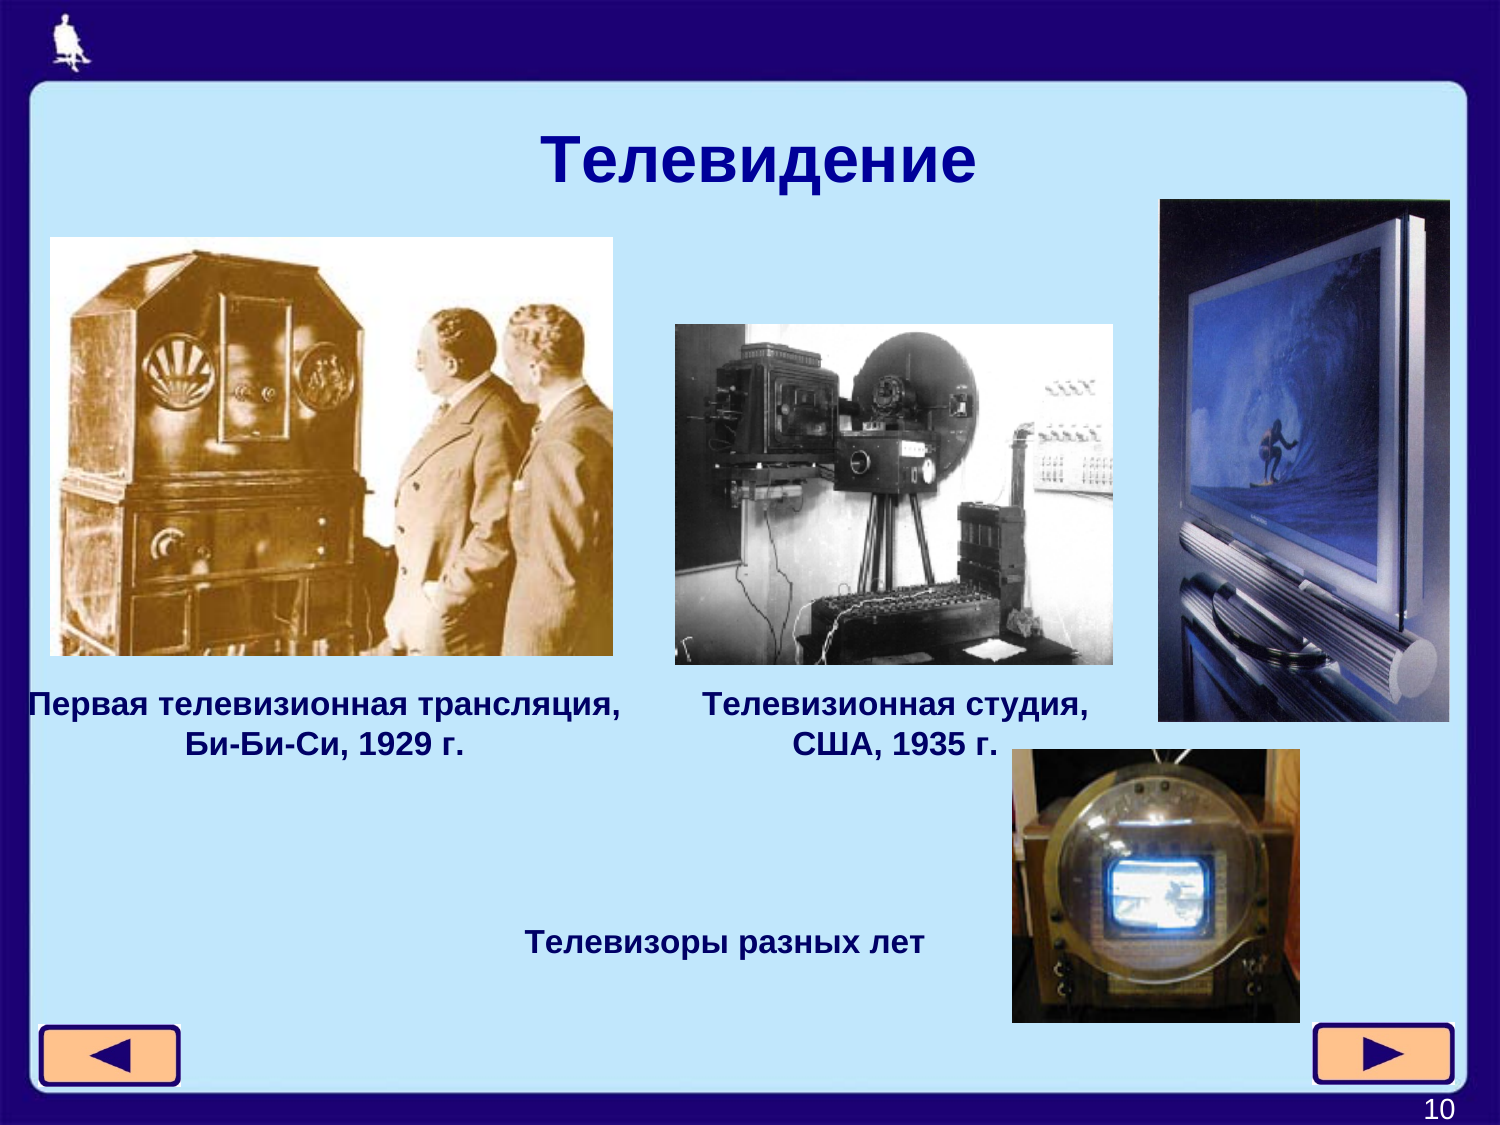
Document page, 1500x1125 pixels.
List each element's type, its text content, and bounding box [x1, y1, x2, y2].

text_box Телевизоры разных лет [400, 912, 1051, 968]
text_box Первая телевизионная трансляция, Би-Би-Си, 1929 г. [0, 674, 650, 771]
picture [0, 0, 1500, 1125]
text_box <номер> [1120, 1082, 1471, 1125]
title Телевидение [75, 62, 1426, 250]
text_box Телевизионная студия, США, 1935 г. [678, 674, 1113, 771]
